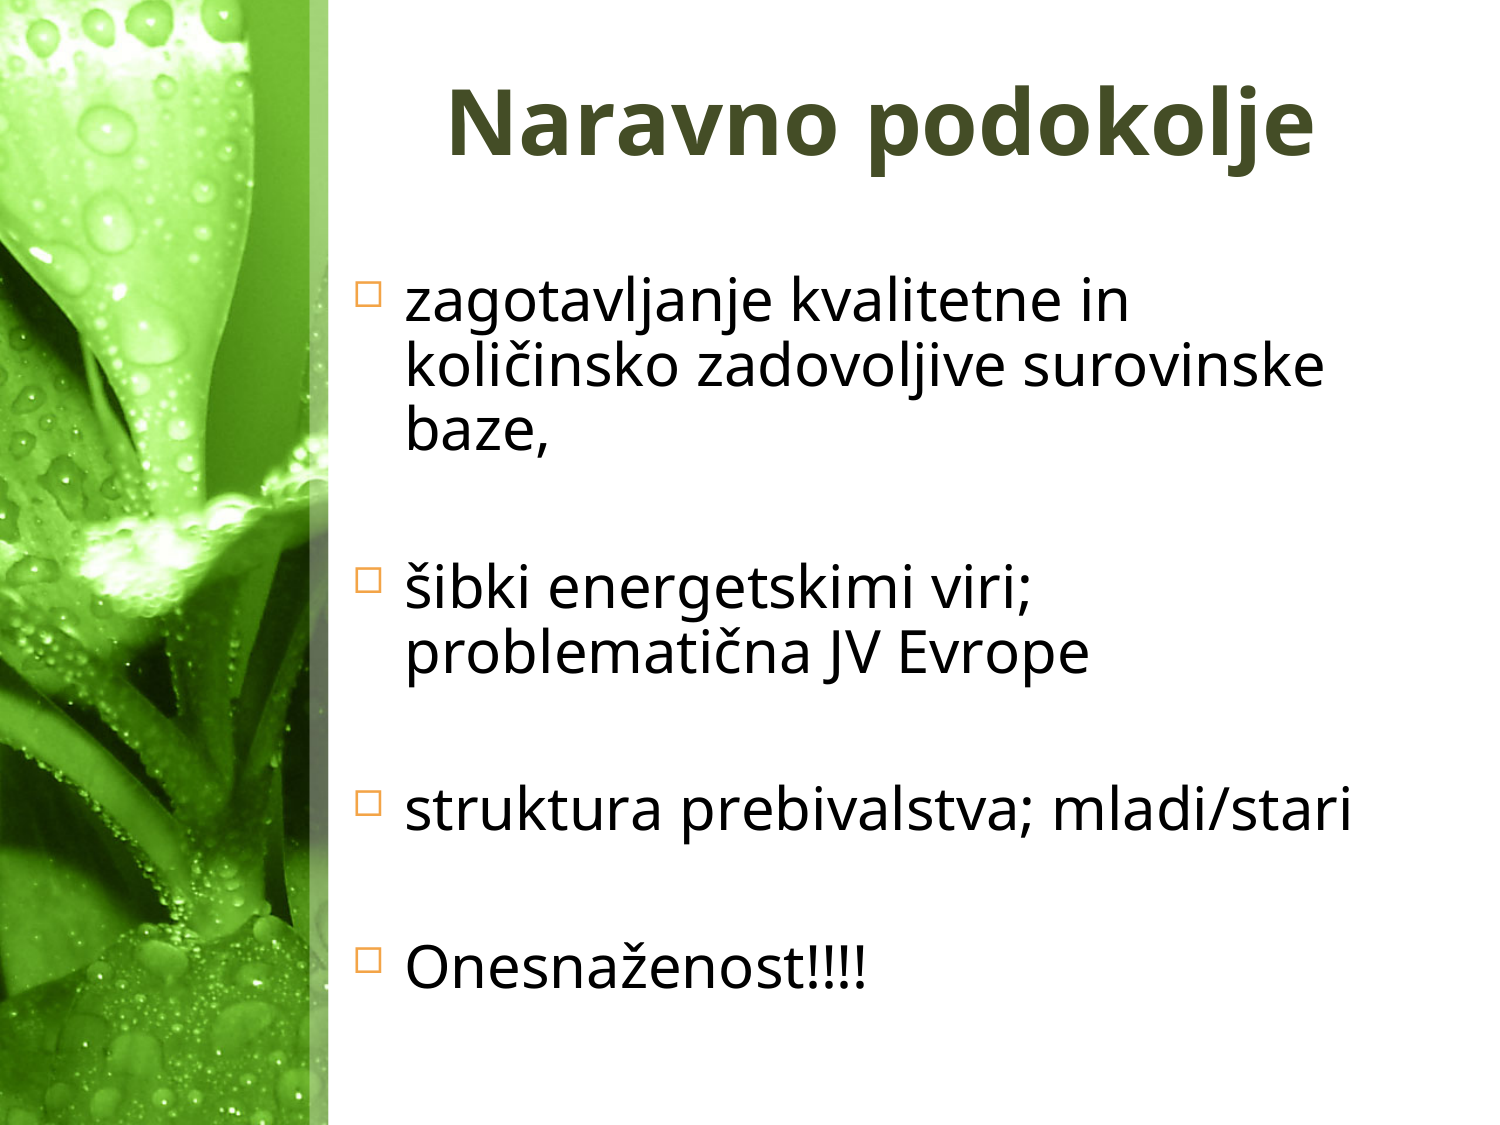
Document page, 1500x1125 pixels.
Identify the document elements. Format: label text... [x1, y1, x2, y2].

title Naravno podokolje [324, 37, 1438, 201]
list zagotavljanje kvalitetne in količinsko zadovoljive surovinske baze, šibki energetskimi viri; problematična JV Evrope struktura prebivalstva; mladi/stari Onesnaženost!!!! [337, 262, 1438, 1006]
picture [0, 0, 1500, 1125]
